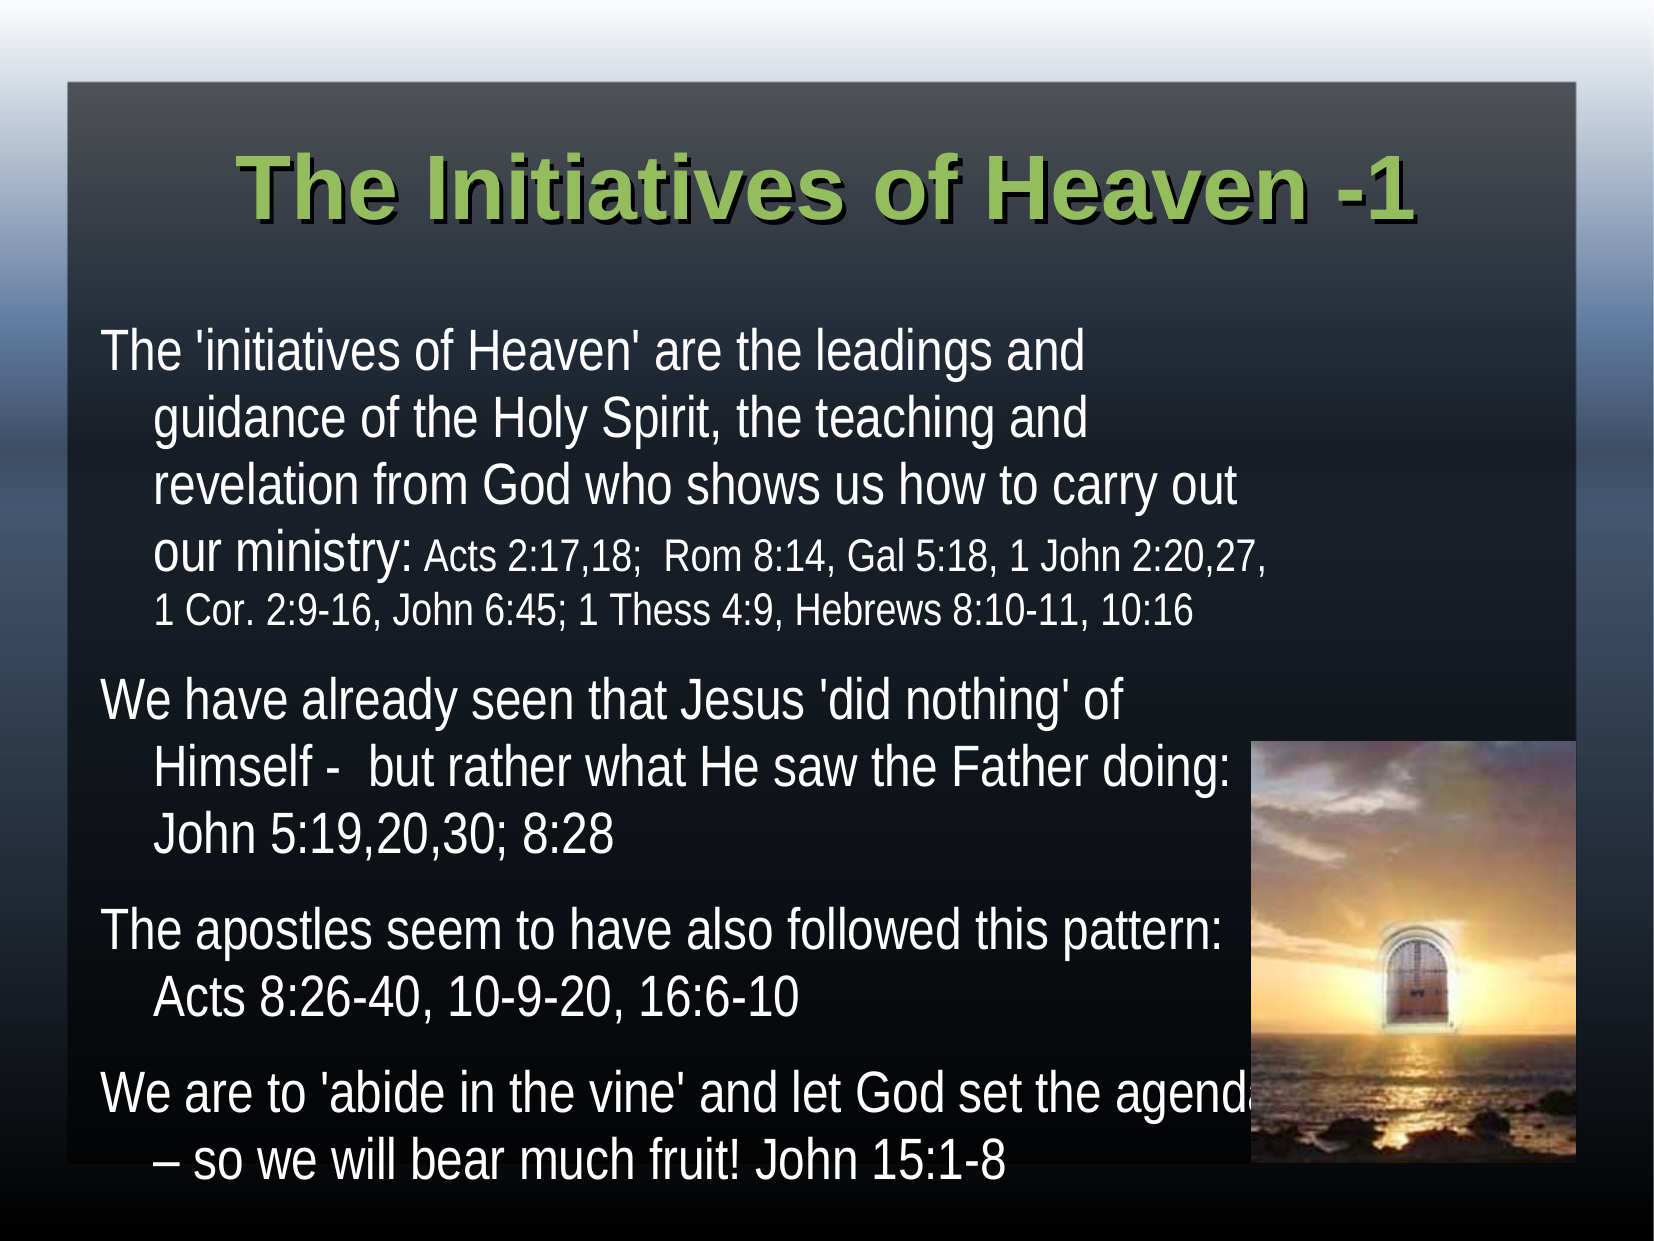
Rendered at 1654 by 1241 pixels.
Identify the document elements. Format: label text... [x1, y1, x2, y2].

picture [0, 0, 1654, 1241]
title The Initiatives of Heaven -1 [82, 92, 1571, 285]
list The 'initiatives of Heaven' are the leadings and guidance of the Holy Spirit, the teaching and revelation from God who shows us how to carry out our ministry: Acts 2:17,18; Rom 8:14, Gal 5:18, 1 John 2:20,27, 1 Cor. 2:9-16, John 6:45; 1 Thess 4:9, Hebrews 8:10-11, 10:16 We have already seen that Jesus 'did nothing' of Himself - but rather what He saw the Father doing: John 5:19,20,30; 8:28 The apostles seem to have also followed this pattern: Acts 8:26-40, 10-9-20, 16:6-10 We are to 'abide in the vine' and let God set the agenda – so we will bear much fruit! John 15:1-8 [82, 316, 1276, 1186]
